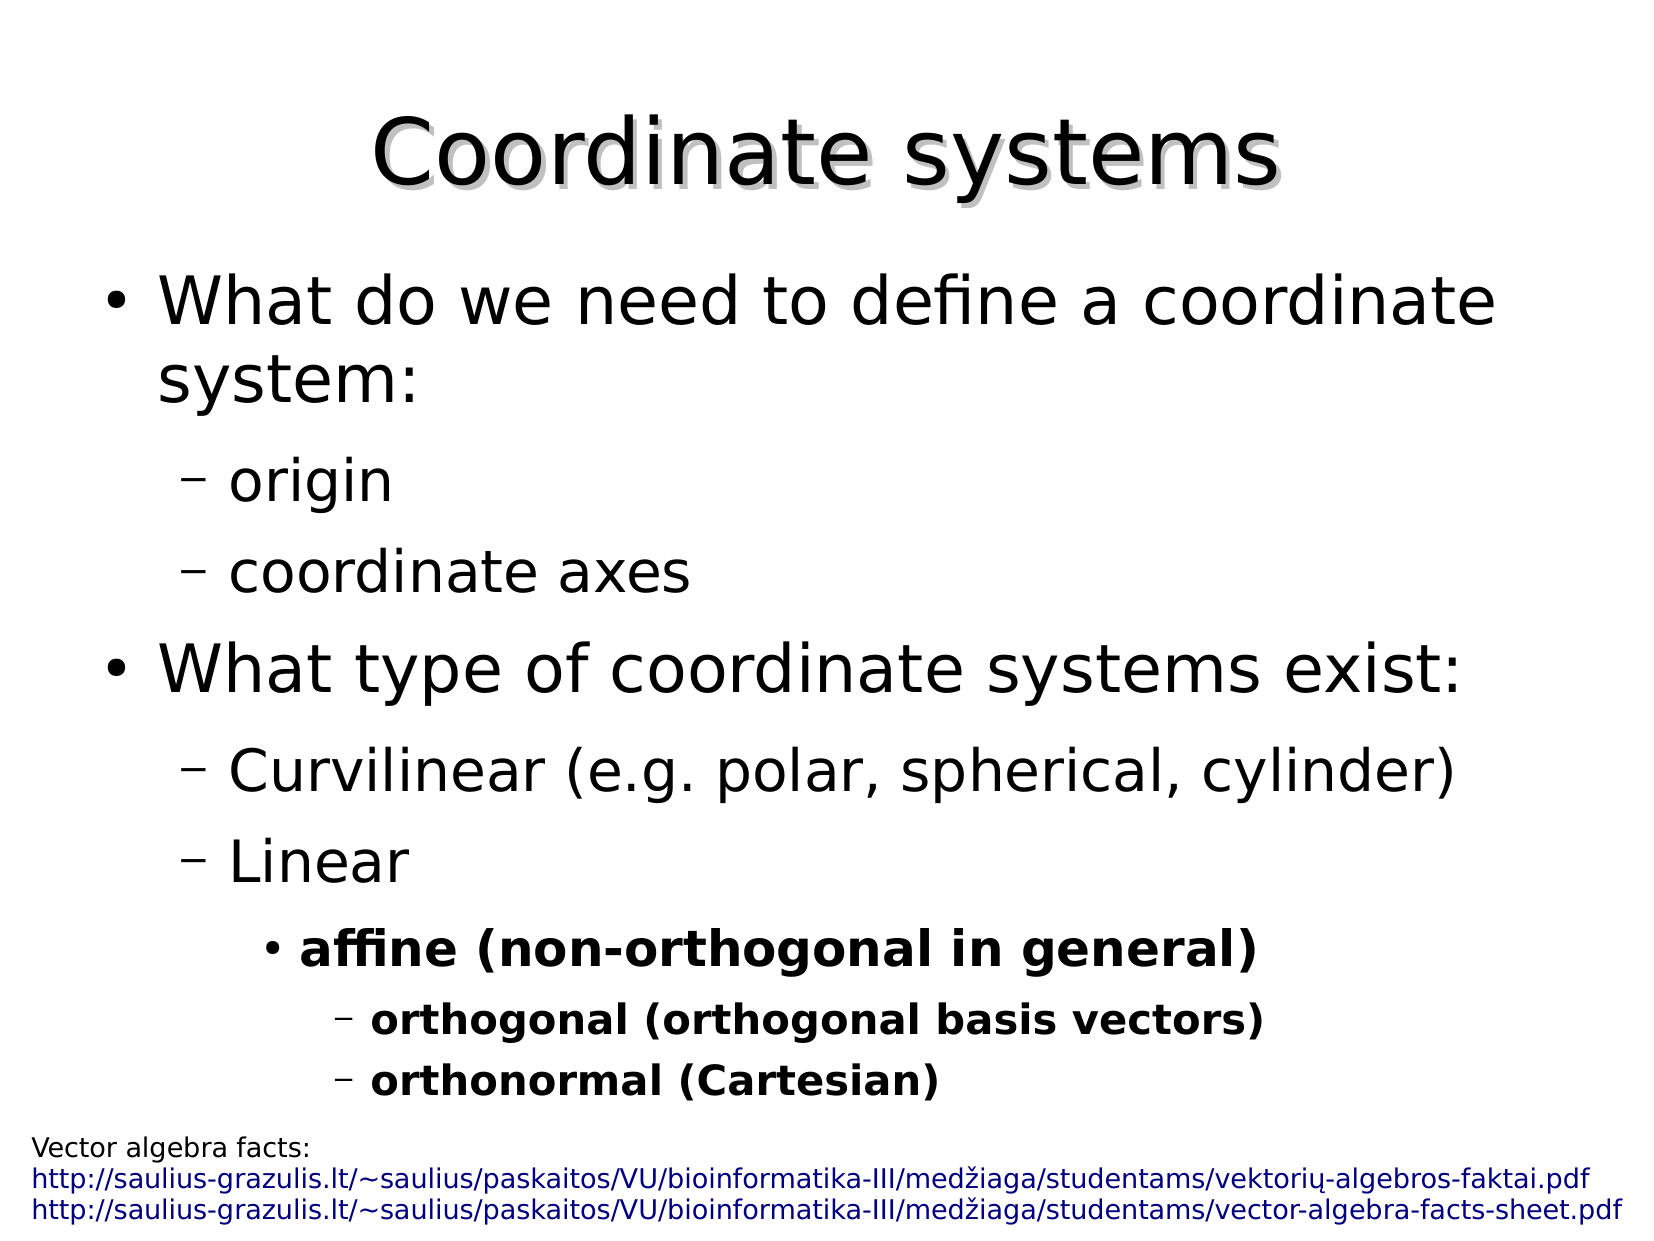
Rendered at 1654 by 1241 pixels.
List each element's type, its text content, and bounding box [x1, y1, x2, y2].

title Coordinate systems [82, 49, 1571, 257]
text_box Vector algebra facts: http://saulius-grazulis.lt/~saulius/paskaitos/VU/bioinformatika-III/medžiaga/studentams/vektorių-algebros-faktai.pdf http://saulius-grazulis.lt/~saulius/paskaitos/VU/bioinformatika-III/medžiaga/studentams/vector-algebra-facts-sheet.pdf [16, 1125, 1637, 1240]
list What do we need to define a coordinate system: origin coordinate axes What type of coordinate systems exist: Curvilinear (e.g. polar, spherical, cylinder) Linear affine (non-orthogonal in general) orthogonal (orthogonal basis vectors) orthonormal (Cartesian) [86, 262, 1576, 1105]
